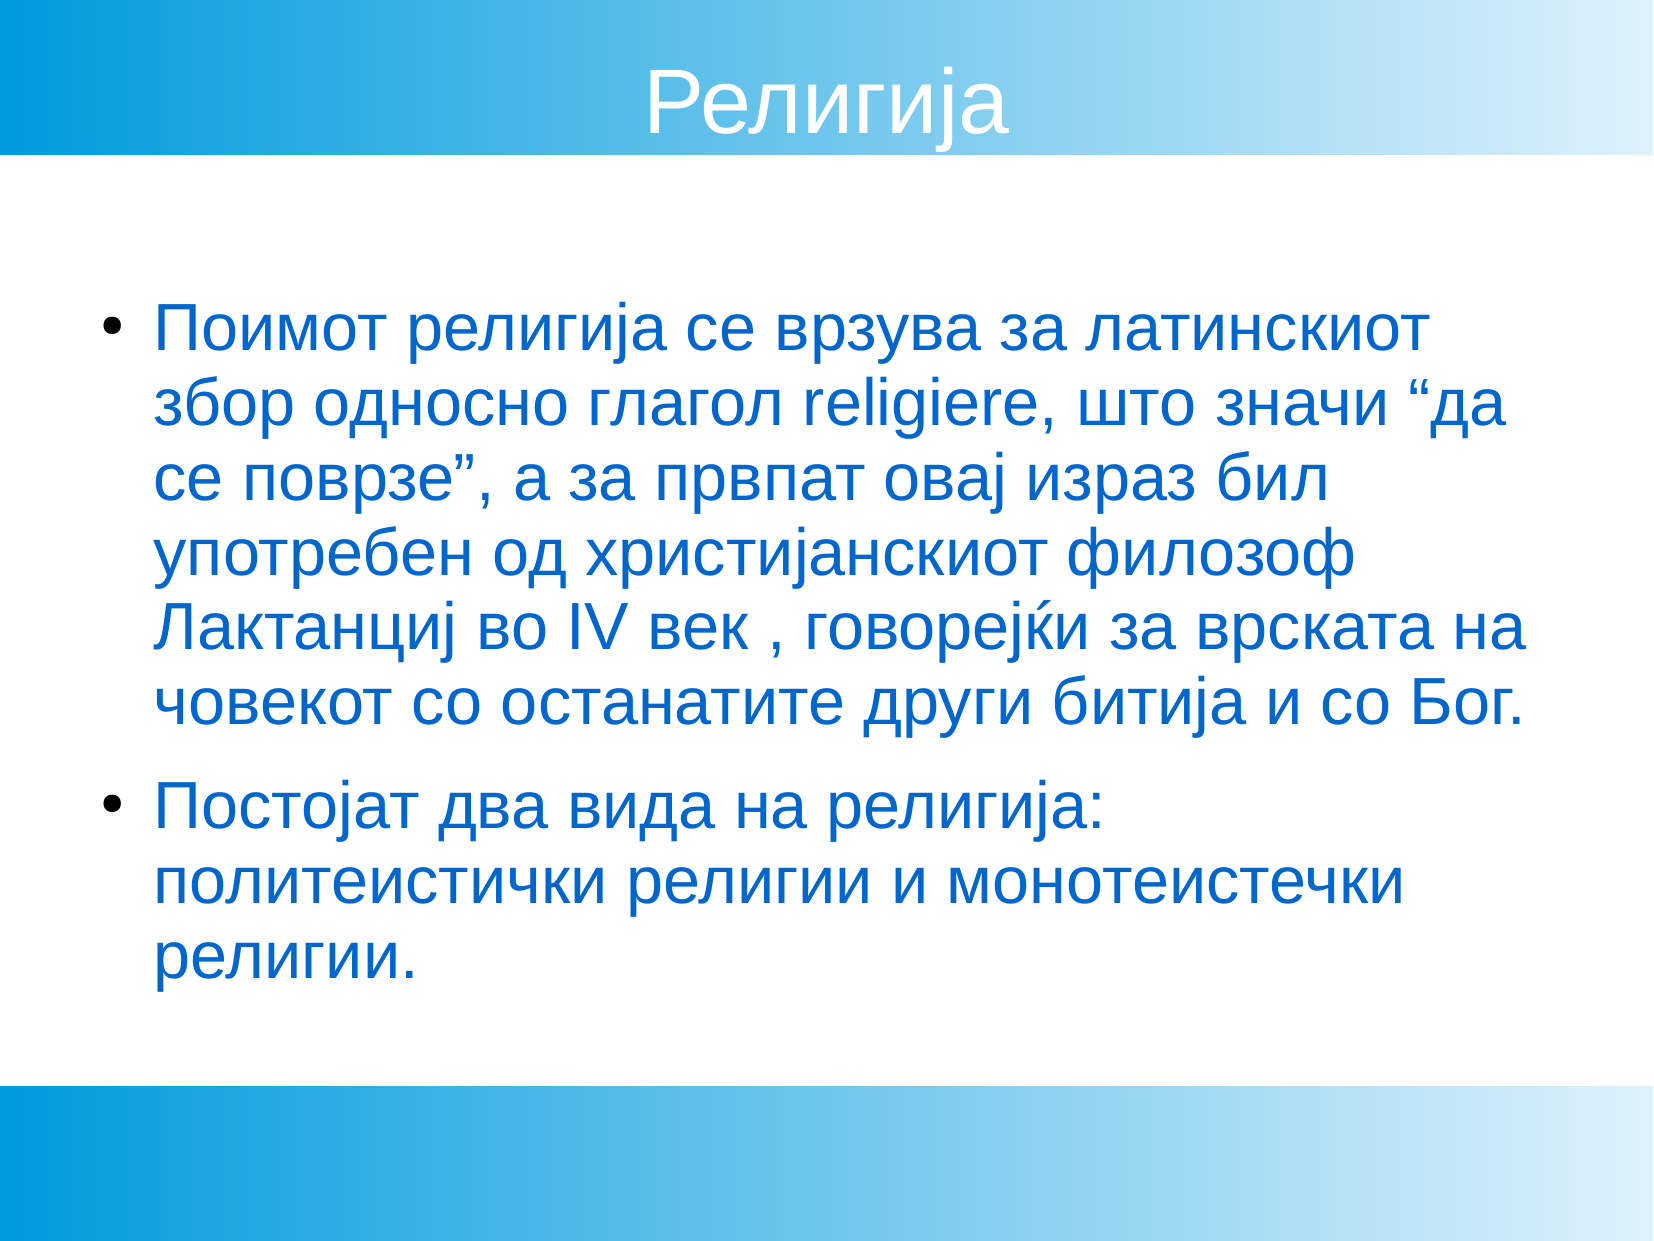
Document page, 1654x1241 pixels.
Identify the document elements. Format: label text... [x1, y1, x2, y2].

title Религија [82, 49, 1571, 155]
list Поимот религија се врзува за латинскиот збор односно глагол religiere, што значи “да се поврзе”, а за првпат овај израз бил употребен од христијанскиот филозоф Лактанциј во IV век , говорејќи за врската на човекот со останатите други битија и со Бог. Постојат два вида на религија: политеистички религии и монотеистечки религии. [82, 290, 1571, 1010]
